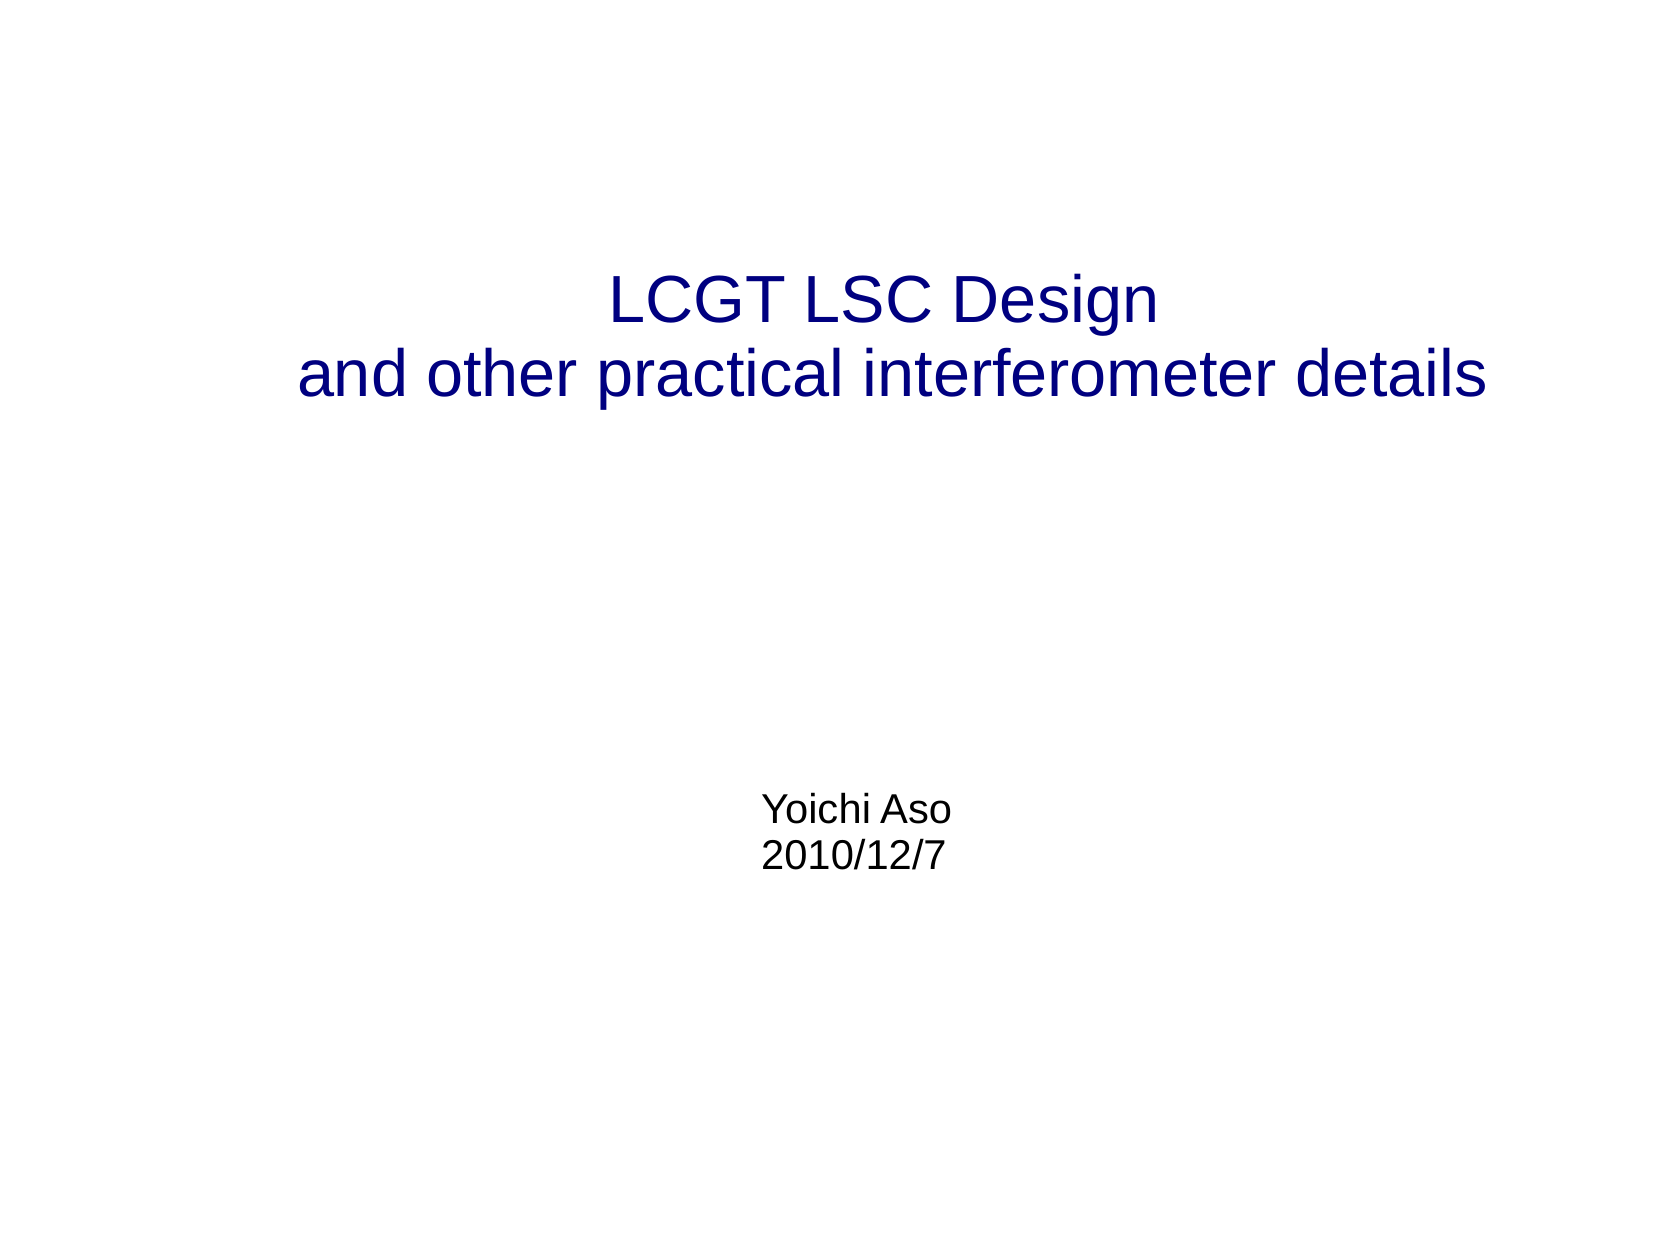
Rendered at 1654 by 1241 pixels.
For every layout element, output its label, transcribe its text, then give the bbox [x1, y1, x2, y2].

text_box Yoichi Aso 2010/12/7 [746, 778, 968, 886]
text_box LCGT LSC Design and other practical interferometer details [282, 254, 1509, 419]
